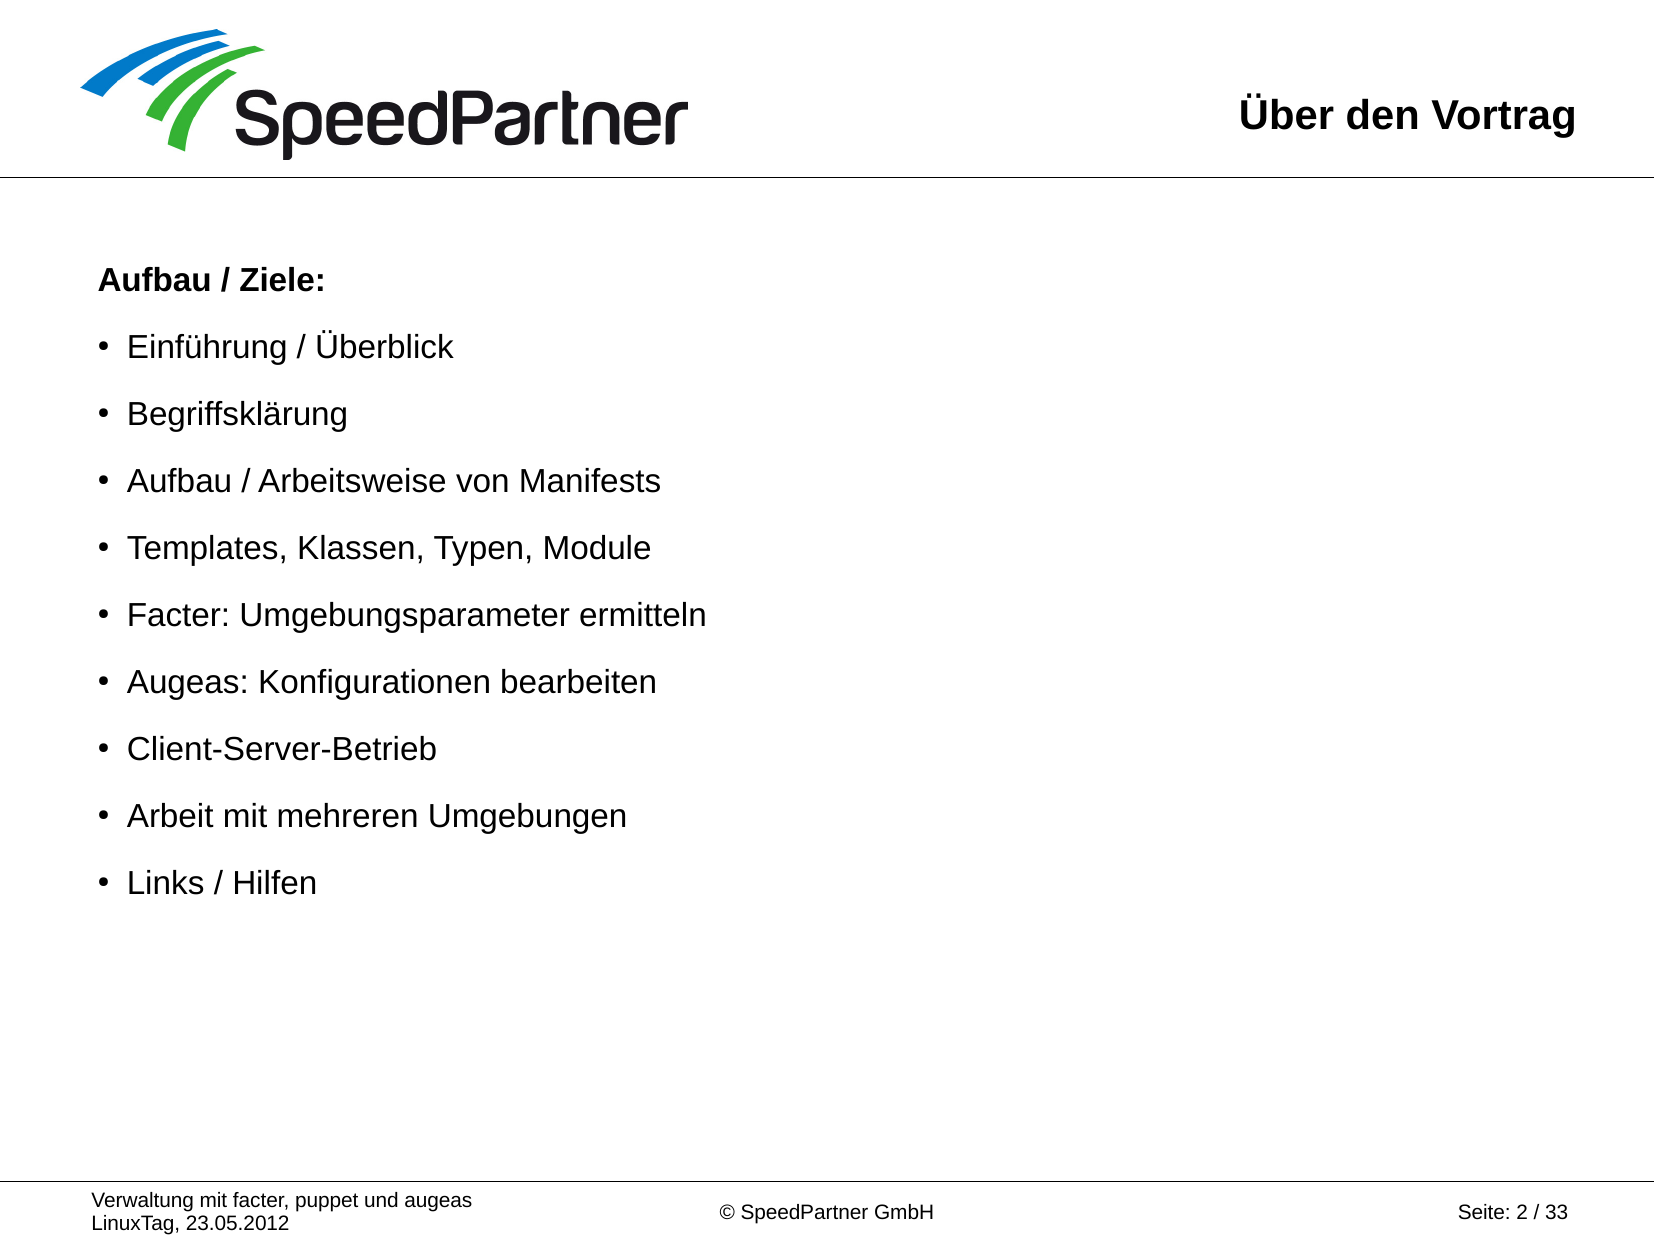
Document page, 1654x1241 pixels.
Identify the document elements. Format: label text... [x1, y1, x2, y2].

text_box Aufbau / Ziele: Einführung / Überblick Begriffsklärung Aufbau / Arbeitsweise von Manifests Templates, Klassen, Typen, Module Facter: Umgebungsparameter ermitteln Augeas: Konfigurationen bearbeiten Client-Server-Betrieb Arbeit mit mehreren Umgebungen Links / Hilfen [82, 253, 1565, 1177]
title Über den Vortrag [590, 70, 1577, 160]
picture [80, 29, 688, 160]
